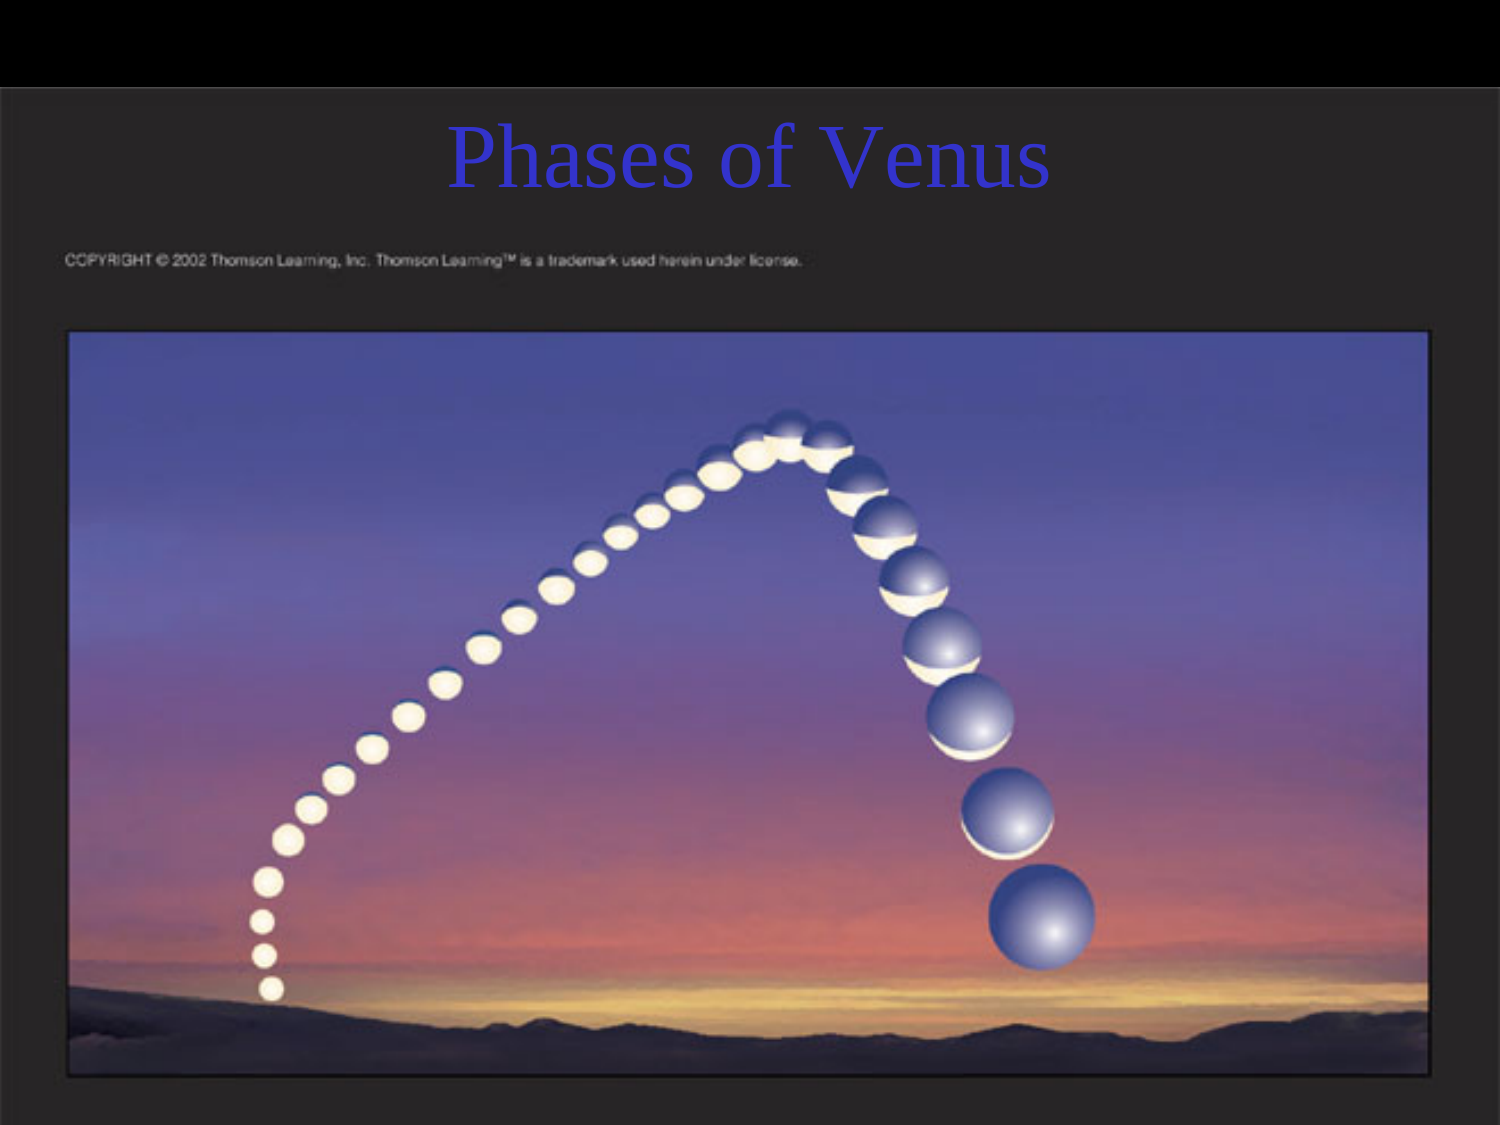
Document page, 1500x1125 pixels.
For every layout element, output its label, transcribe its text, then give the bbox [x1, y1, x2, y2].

picture [0, 87, 1500, 1125]
title Phases of Venus [112, 62, 1388, 250]
